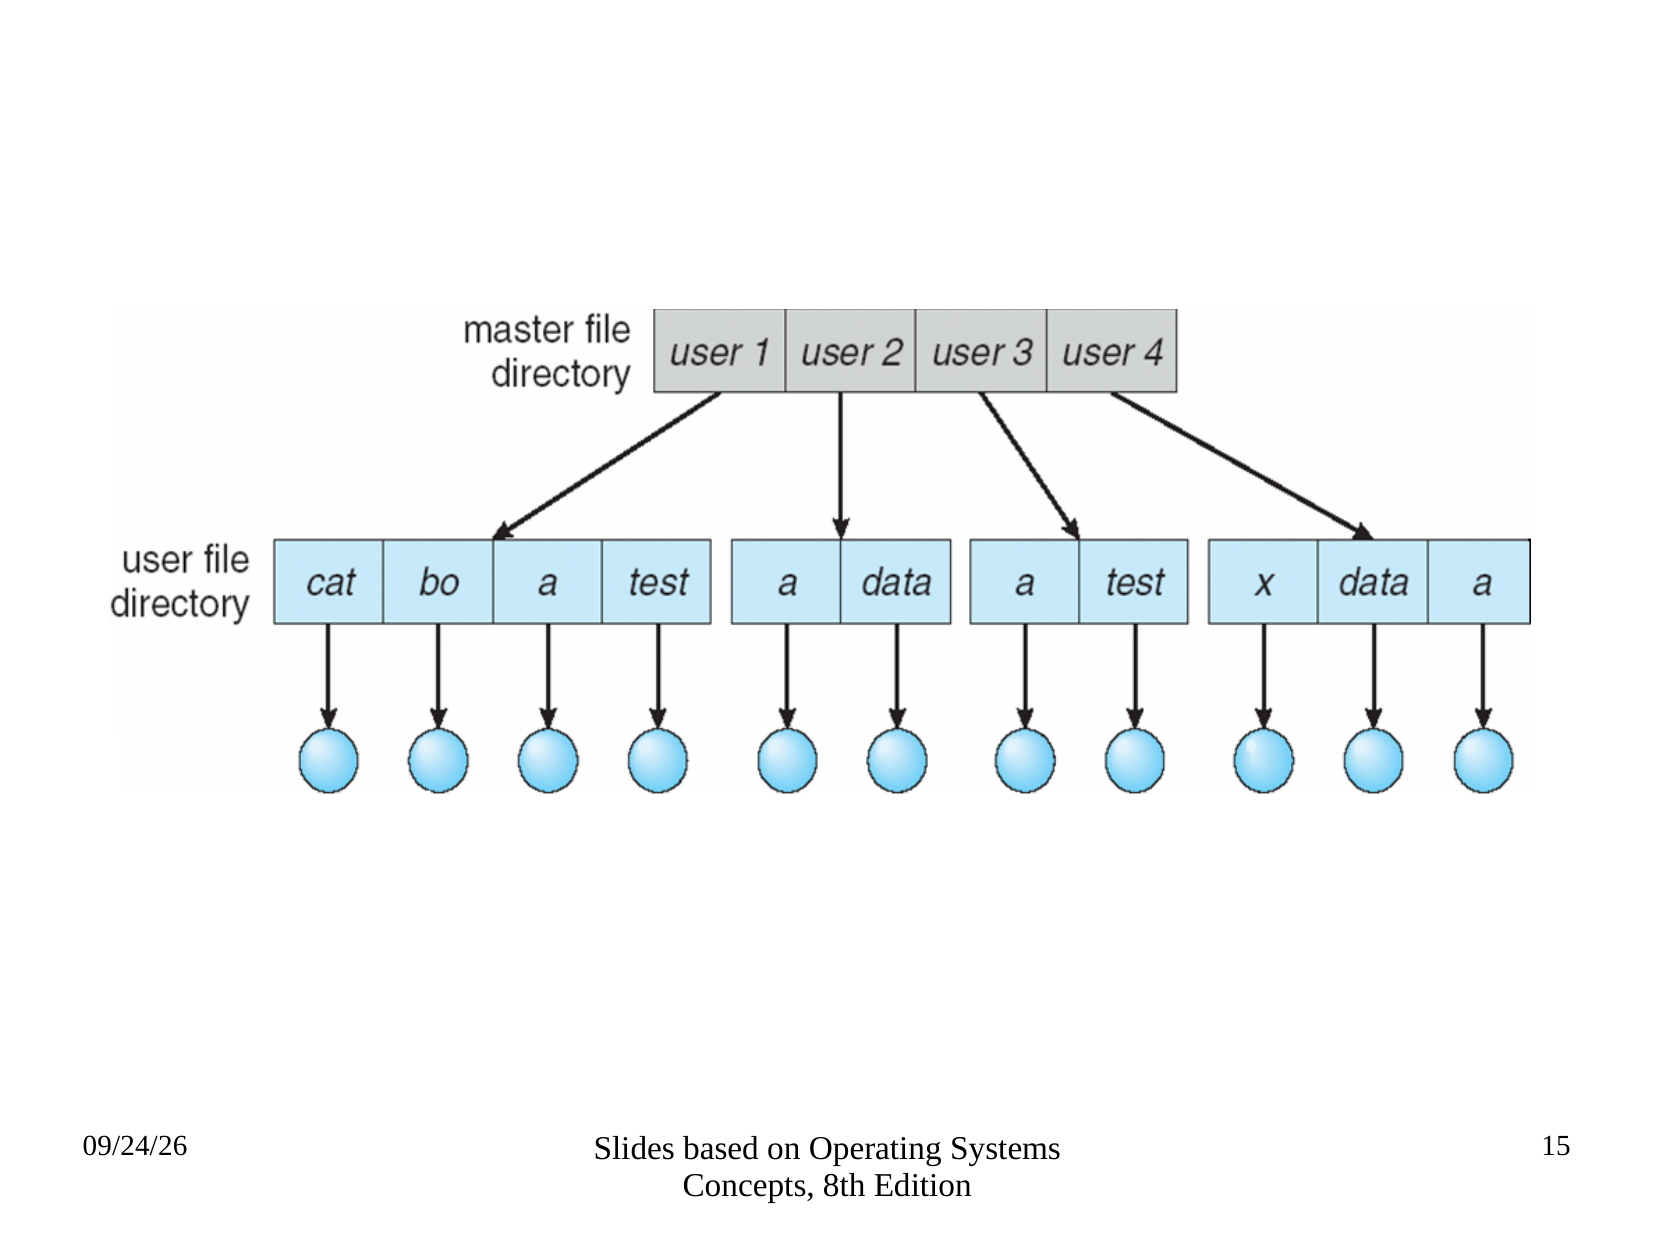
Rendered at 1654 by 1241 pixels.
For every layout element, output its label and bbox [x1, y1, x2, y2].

picture [106, 309, 1531, 796]
